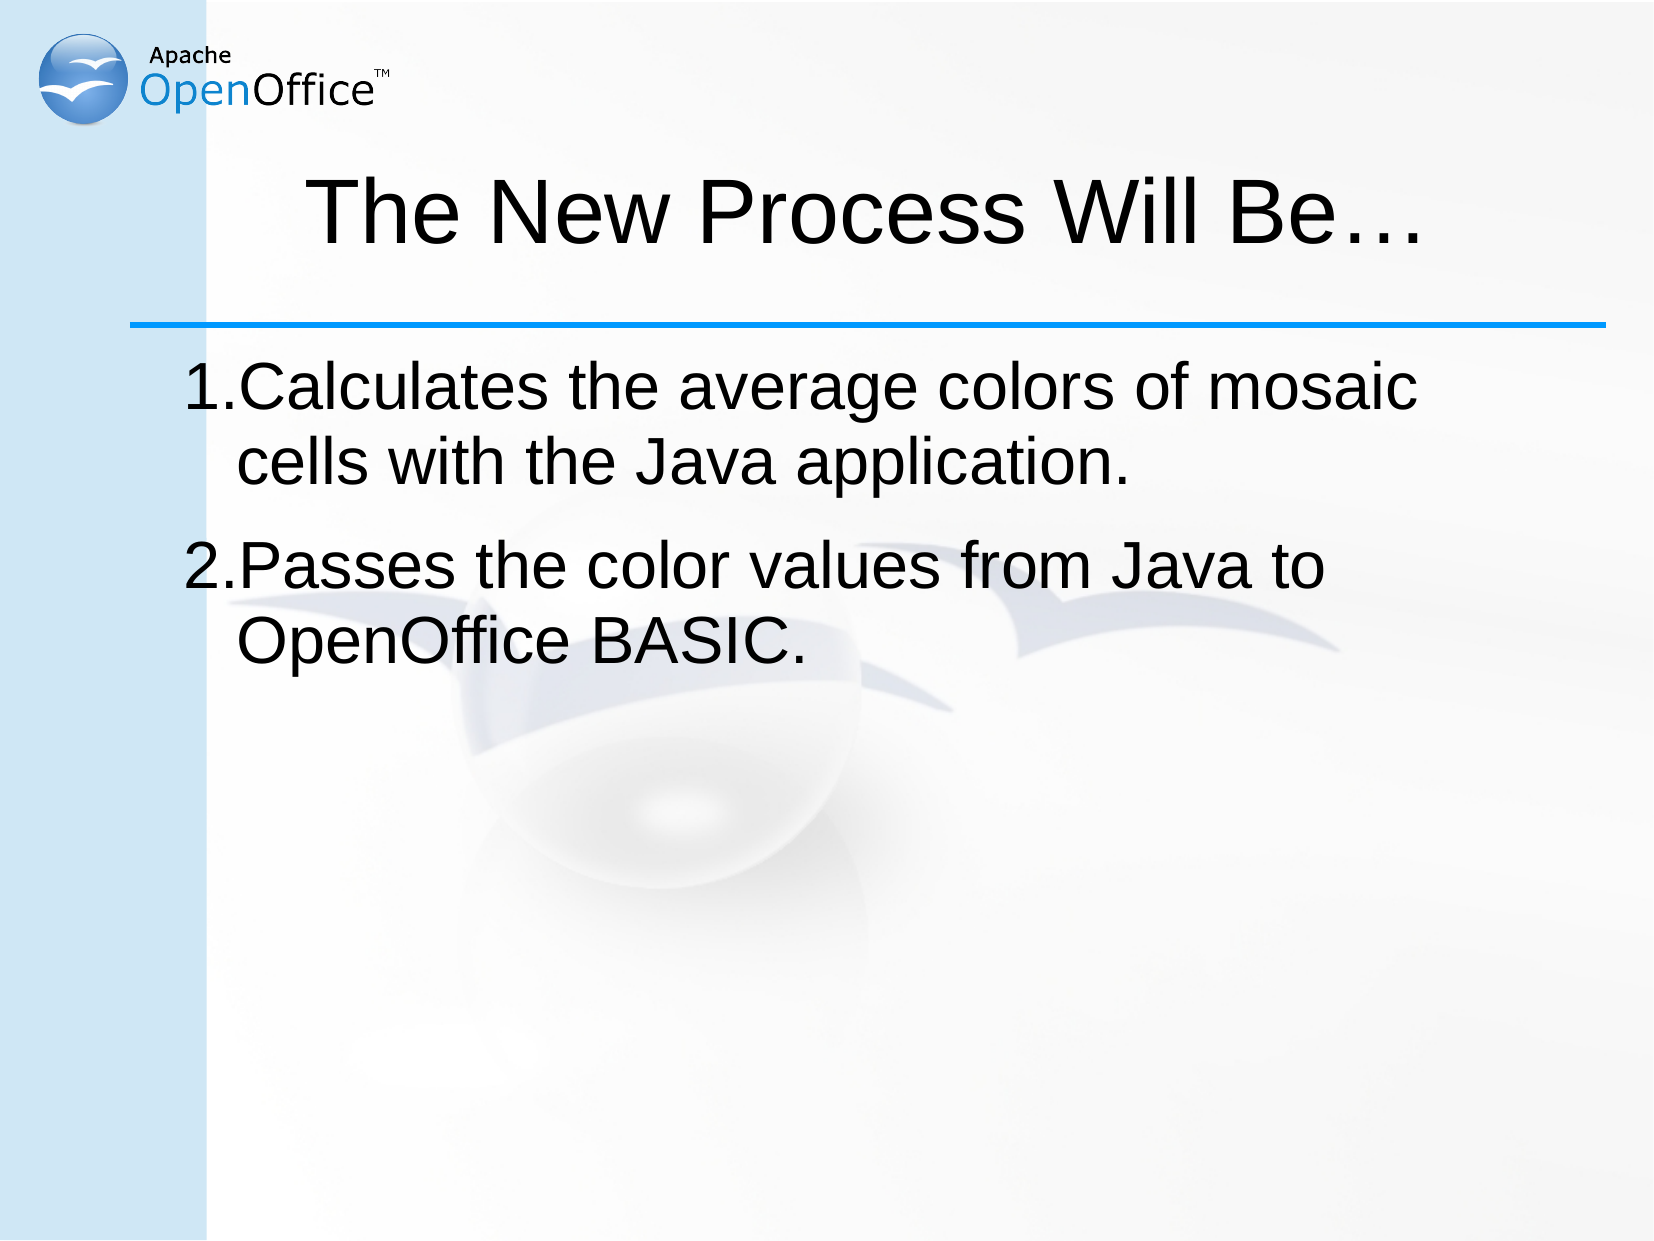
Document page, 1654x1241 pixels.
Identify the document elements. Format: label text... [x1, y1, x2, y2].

title The New Process Will Be… [165, 108, 1571, 316]
list Calculates the average colors of mosaic cells with the Java application. Passes the color values from Java to OpenOffice BASIC. [165, 349, 1571, 1168]
picture [35, 2, 1654, 1241]
